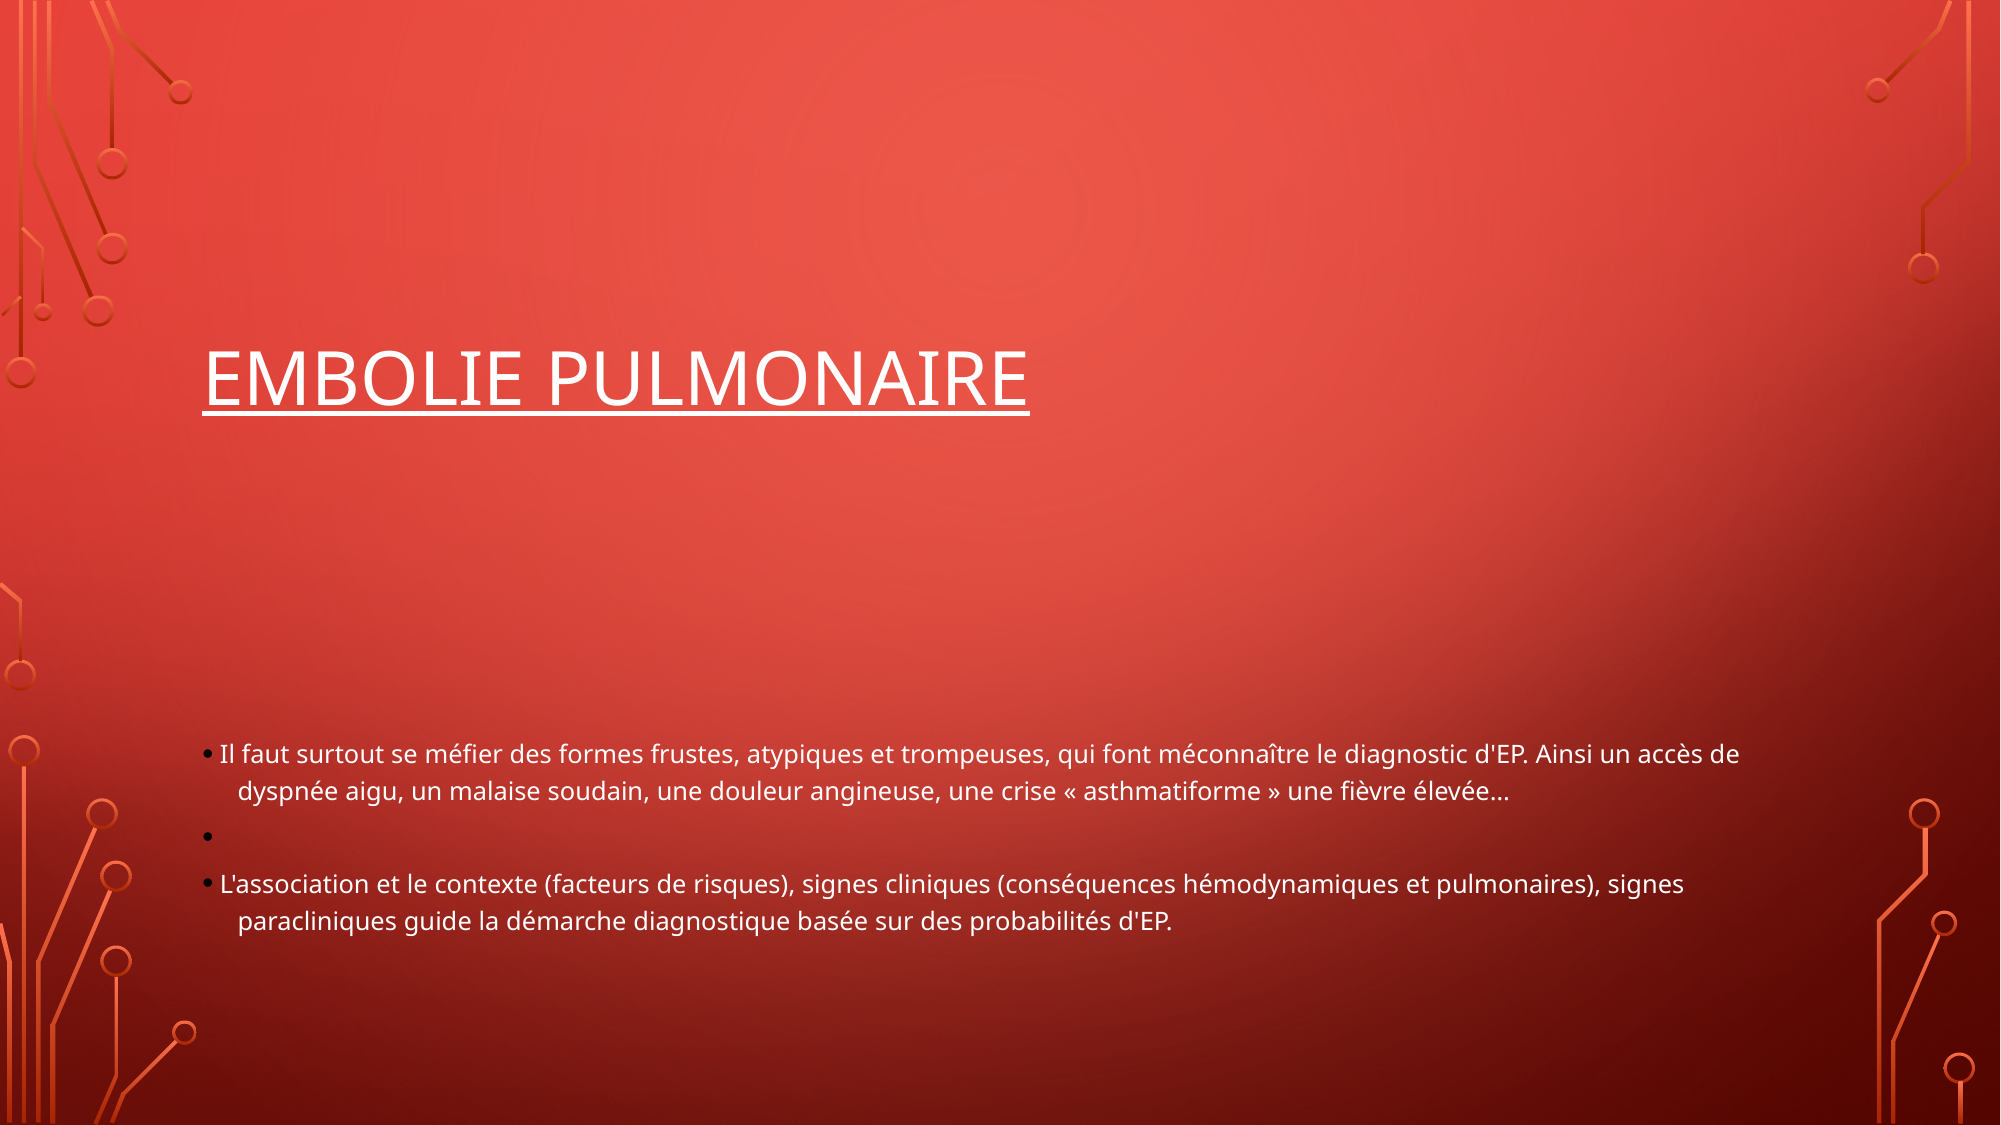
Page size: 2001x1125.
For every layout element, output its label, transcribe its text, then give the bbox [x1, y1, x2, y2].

title EMBOLIE PULMONAIRE [187, 99, 1813, 238]
list Il faut surtout se méfier des formes frustes, atypiques et trompeuses, qui font méconnaître le diagnostic d'EP. Ainsi un accès de dyspnée aigu, un malaise soudain, une douleur angineuse, une crise « asthmatiforme » une fièvre élevée… L'association et le contexte (facteurs de risques), signes cliniques (conséquences hémodynamiques et pulmonaires), signes paracliniques guide la démarche diagnostique basée sur des probabilités d'EP. [187, 256, 1812, 951]
